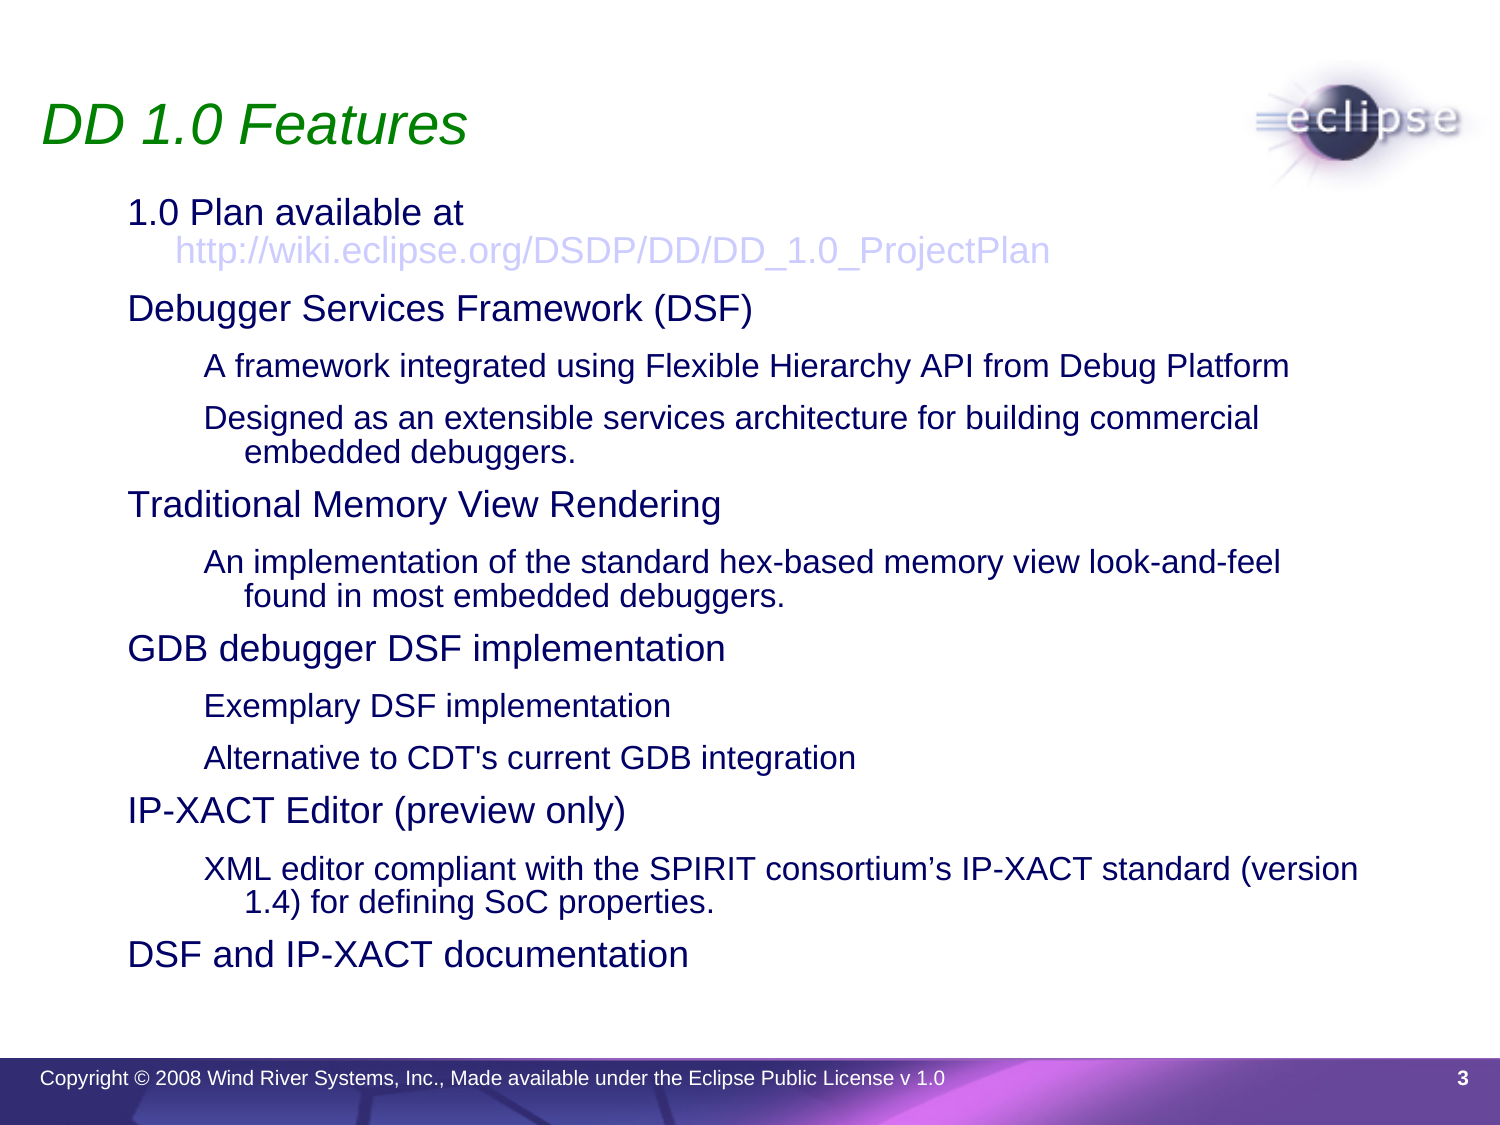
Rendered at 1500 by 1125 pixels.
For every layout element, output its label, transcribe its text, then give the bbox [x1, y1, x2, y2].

text_box <number> [1133, 1059, 1484, 1100]
picture [0, 1058, 1500, 1125]
picture [1222, 60, 1500, 191]
title DD 1.0 Features [26, 90, 1223, 172]
list 1.0 Plan available at http://wiki.eclipse.org/DSDP/DD/DD_1.0_ProjectPlan Debugger Services Framework (DSF) A framework integrated using Flexible Hierarchy API from Debug Platform Designed as an extensible services architecture for building commercial embedded debuggers. Traditional Memory View Rendering An implementation of the standard hex-based memory view look-and-feel found in most embedded debuggers. GDB debugger DSF implementation Exemplary DSF implementation Alternative to CDT's current GDB integration IP-XACT Editor (preview only) XML editor compliant with the SPIRIT consortium’s IP-XACT standard (version 1.4) for defining SoC properties. DSF and IP-XACT documentation [112, 187, 1389, 1090]
